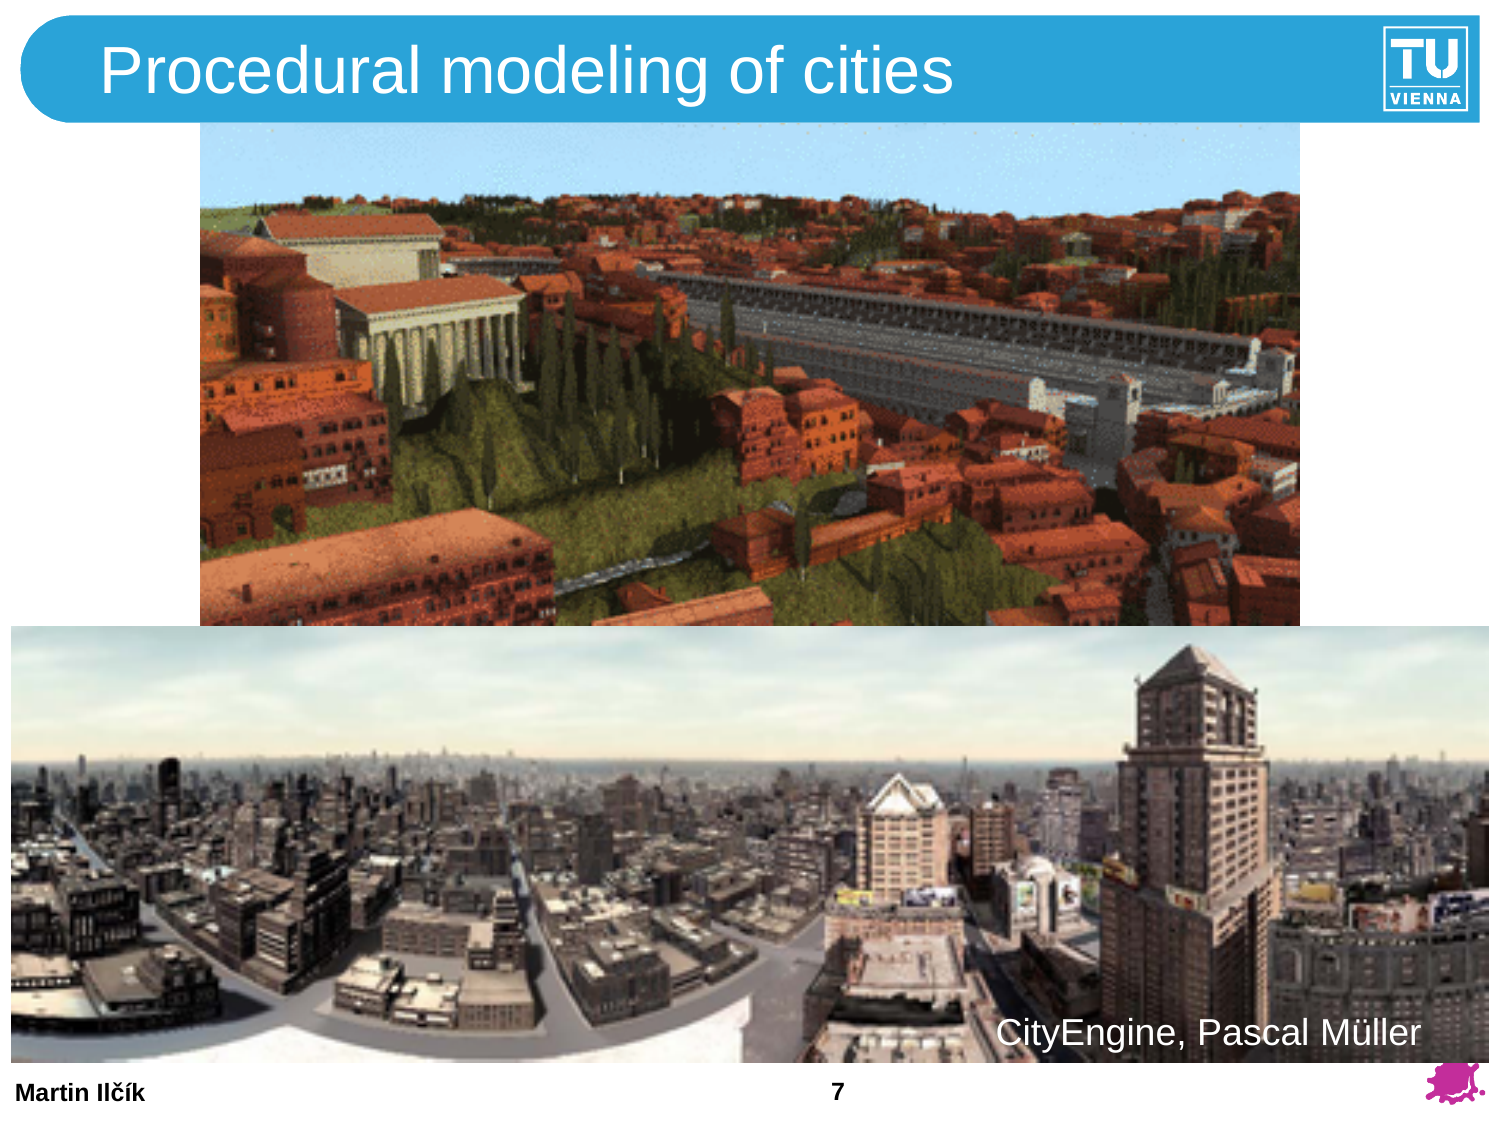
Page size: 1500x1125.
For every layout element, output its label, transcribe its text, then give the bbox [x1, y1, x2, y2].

text_box Martin Ilčík [0, 1068, 617, 1117]
text_box 40 [749, 1067, 927, 1117]
text_box CityEngine, Pascal Müller [981, 1003, 1437, 1075]
title Procedural modeling of cities [85, 22, 1359, 119]
picture [11, 123, 1489, 1063]
